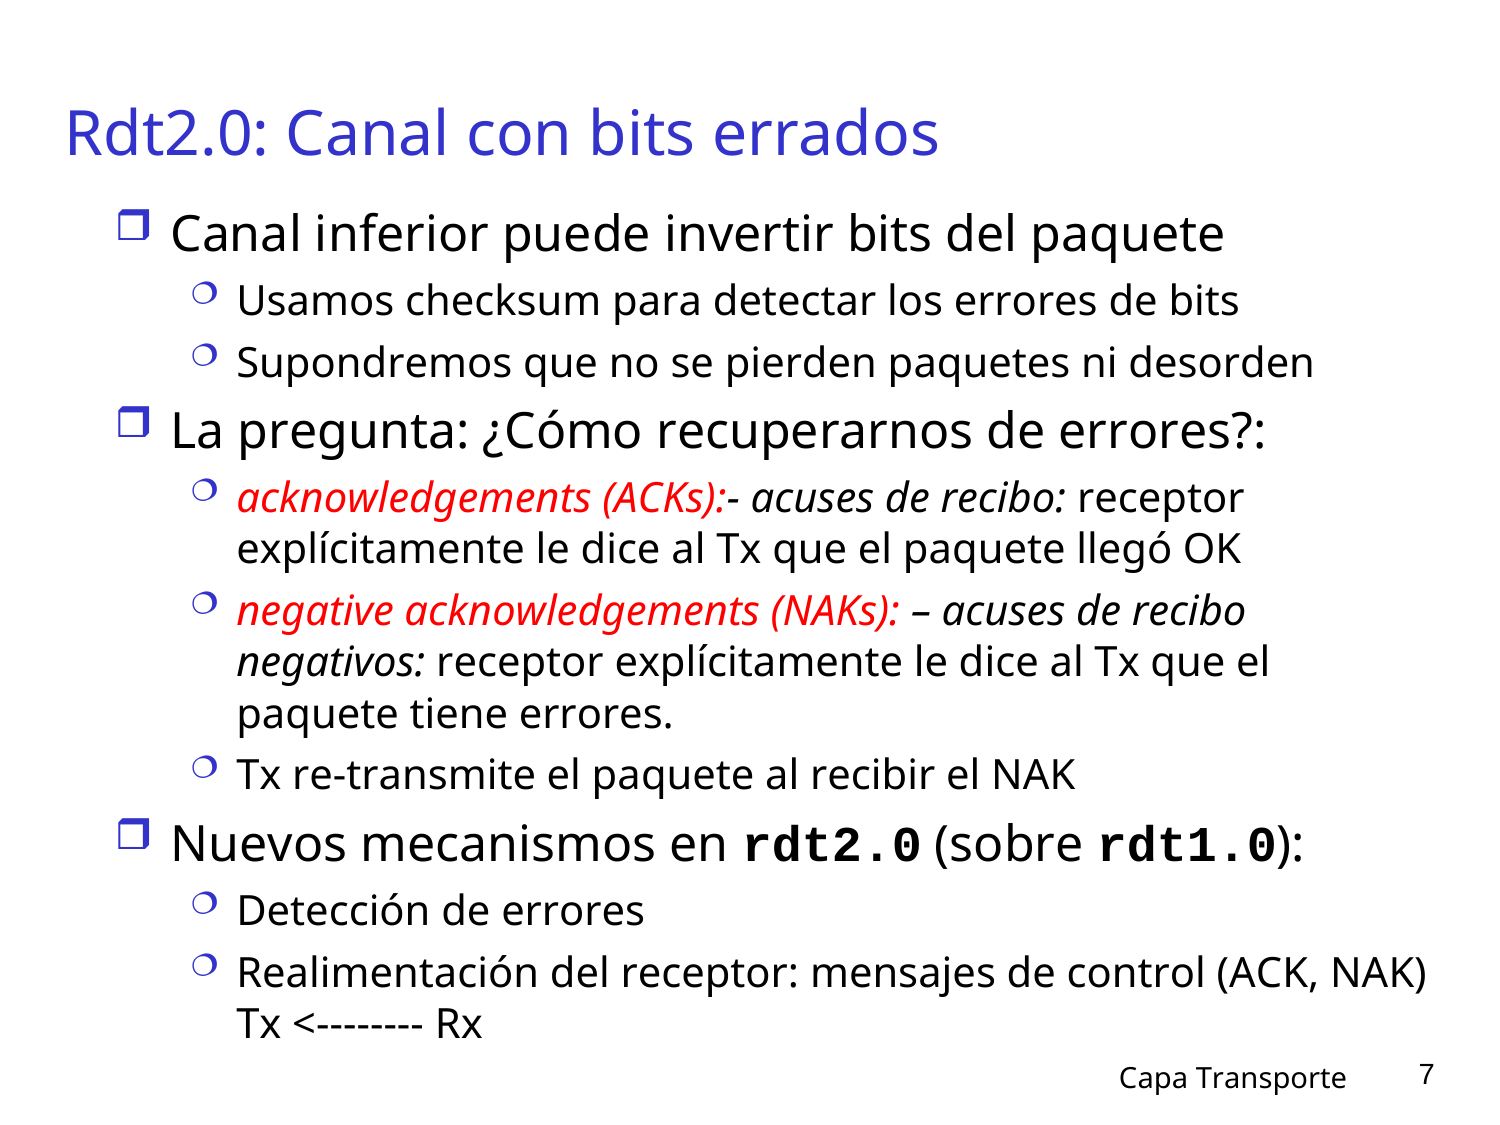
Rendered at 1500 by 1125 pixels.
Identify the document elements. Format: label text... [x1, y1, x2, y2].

title Rdt2.0: Canal con bits errados [50, 37, 1500, 225]
list Canal inferior puede invertir bits del paquete Usamos checksum para detectar los errores de bits Supondremos que no se pierden paquetes ni desorden La pregunta: ¿Cómo recuperarnos de errores?: acknowledgements (ACKs):- acuses de recibo: receptor explícitamente le dice al Tx que el paquete llegó OK negative acknowledgements (NAKs): – acuses de recibo negativos: receptor explícitamente le dice al Tx que el paquete tiene errores. Tx re-transmite el paquete al recibir el NAK Nuevos mecanismos en rdt2.0 (sobre rdt1.0): Detección de errores Realimentación del receptor: mensajes de control (ACK, NAK) Tx <-------- Rx [99, 195, 1450, 964]
